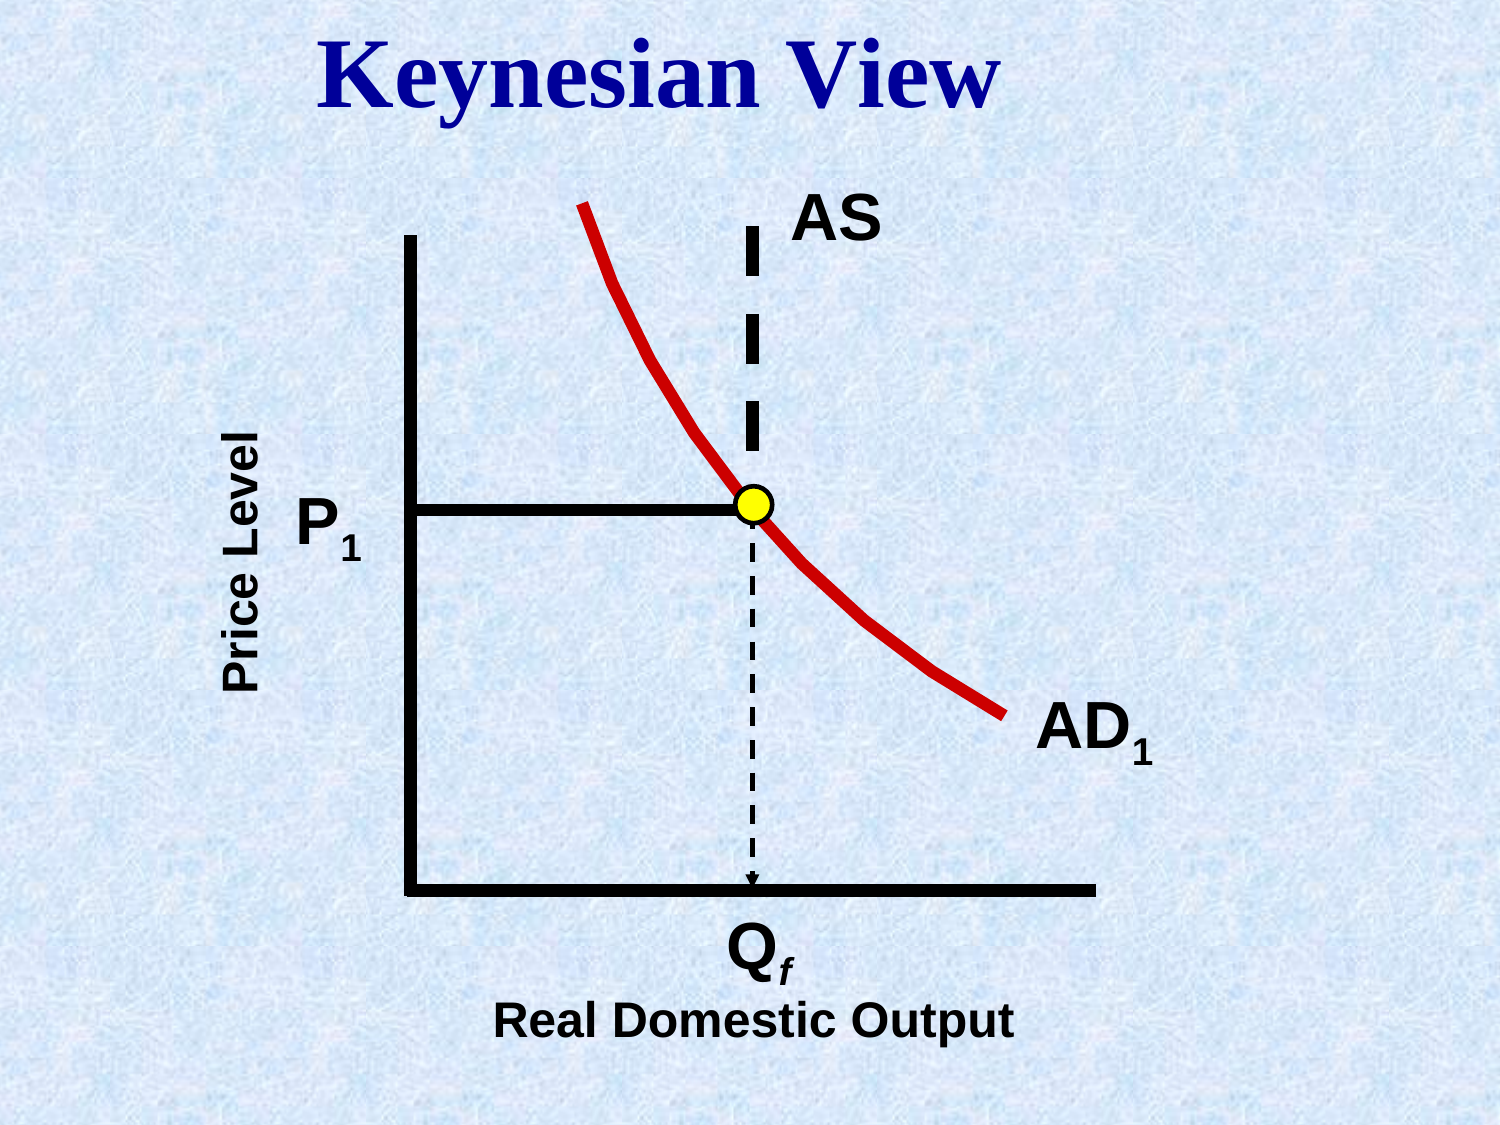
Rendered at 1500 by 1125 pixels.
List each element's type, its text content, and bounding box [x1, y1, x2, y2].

text_box Keynesian View [301, 0, 1018, 135]
text_box Real Domestic Output [477, 980, 1030, 1055]
text_box AS [775, 166, 898, 262]
text_box [735, 486, 773, 524]
text_box Price Level [199, 415, 275, 710]
picture [0, 0, 1500, 1125]
text_box Qf [738, 930, 765, 962]
text_box Qf [711, 897, 807, 980]
text_box P1 [280, 470, 377, 577]
text_box AD1 [1020, 674, 1169, 781]
